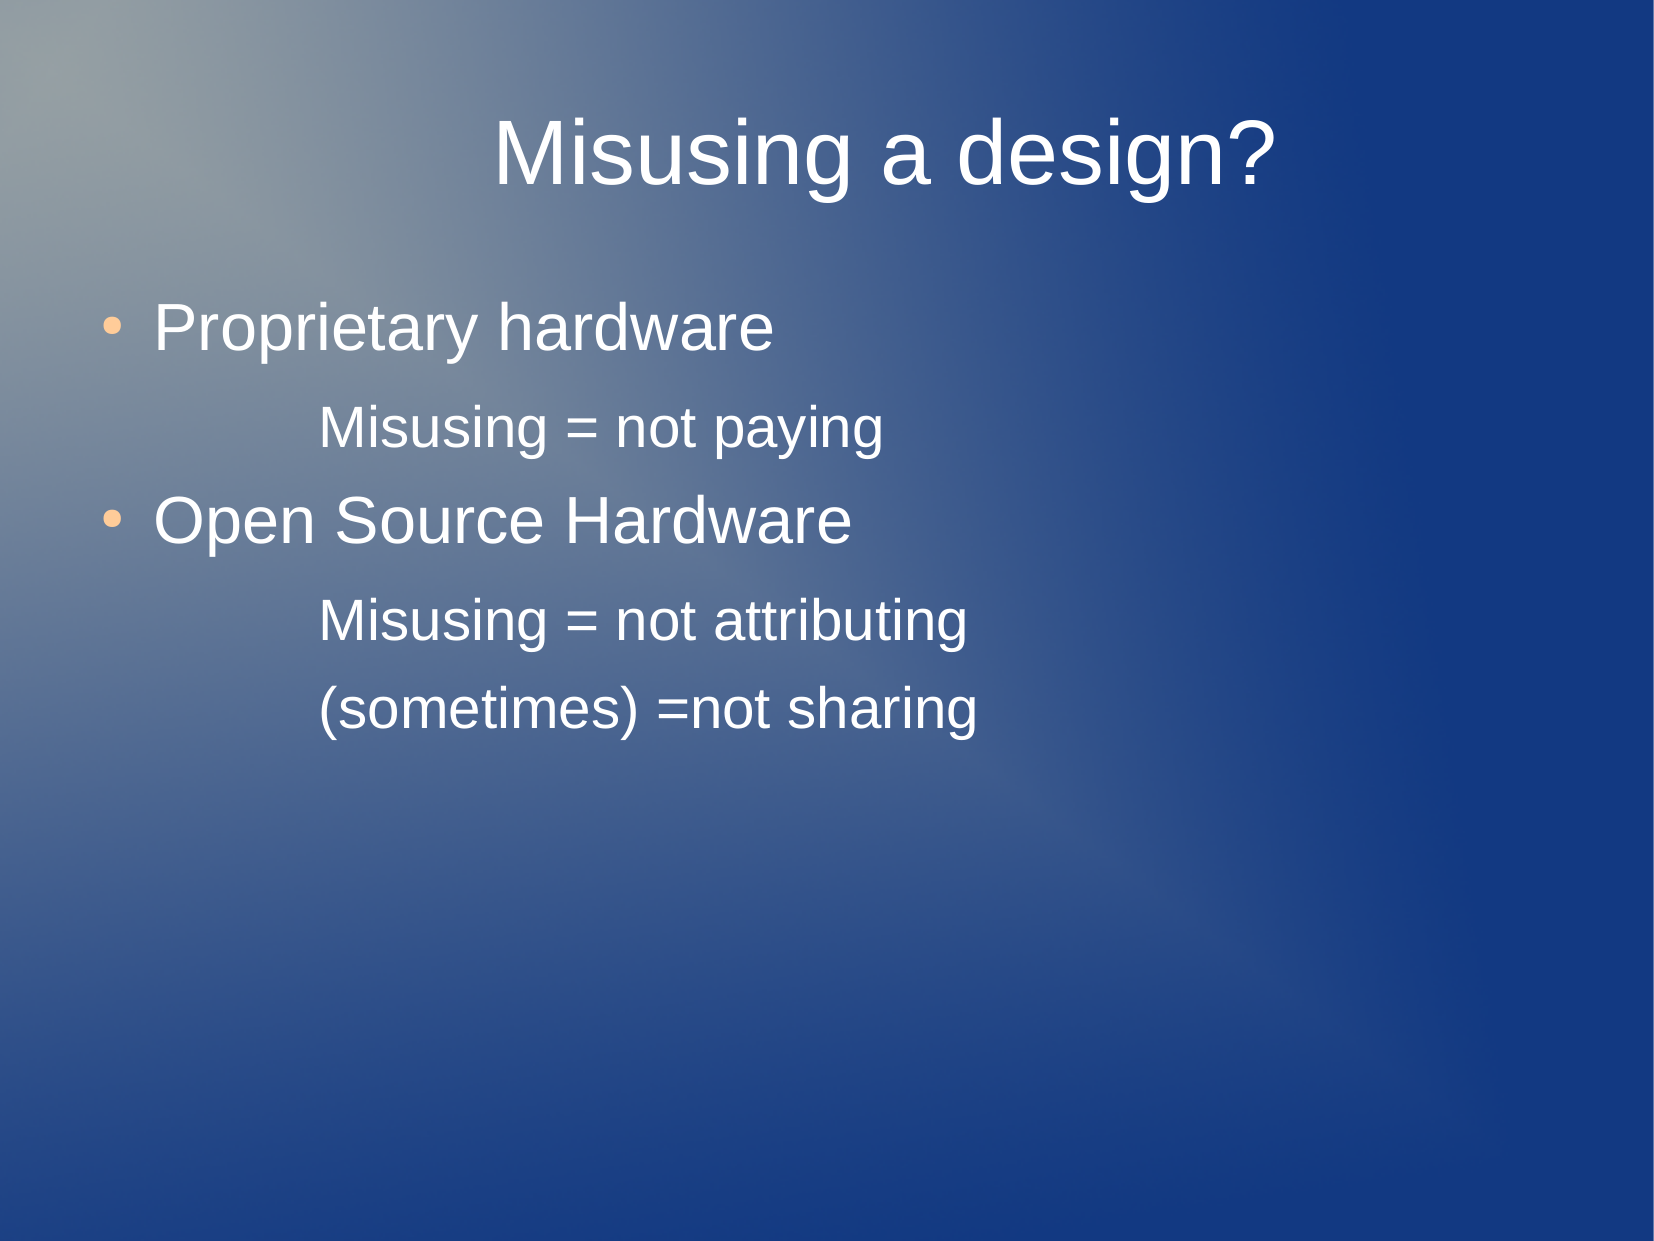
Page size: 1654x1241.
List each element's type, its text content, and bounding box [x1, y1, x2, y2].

picture [0, 0, 1654, 1241]
title Misusing a design? [82, 49, 1571, 257]
list Proprietary hardware Misusing = not paying Open Source Hardware Misusing = not attributing (sometimes) =not sharing [82, 290, 1571, 1109]
